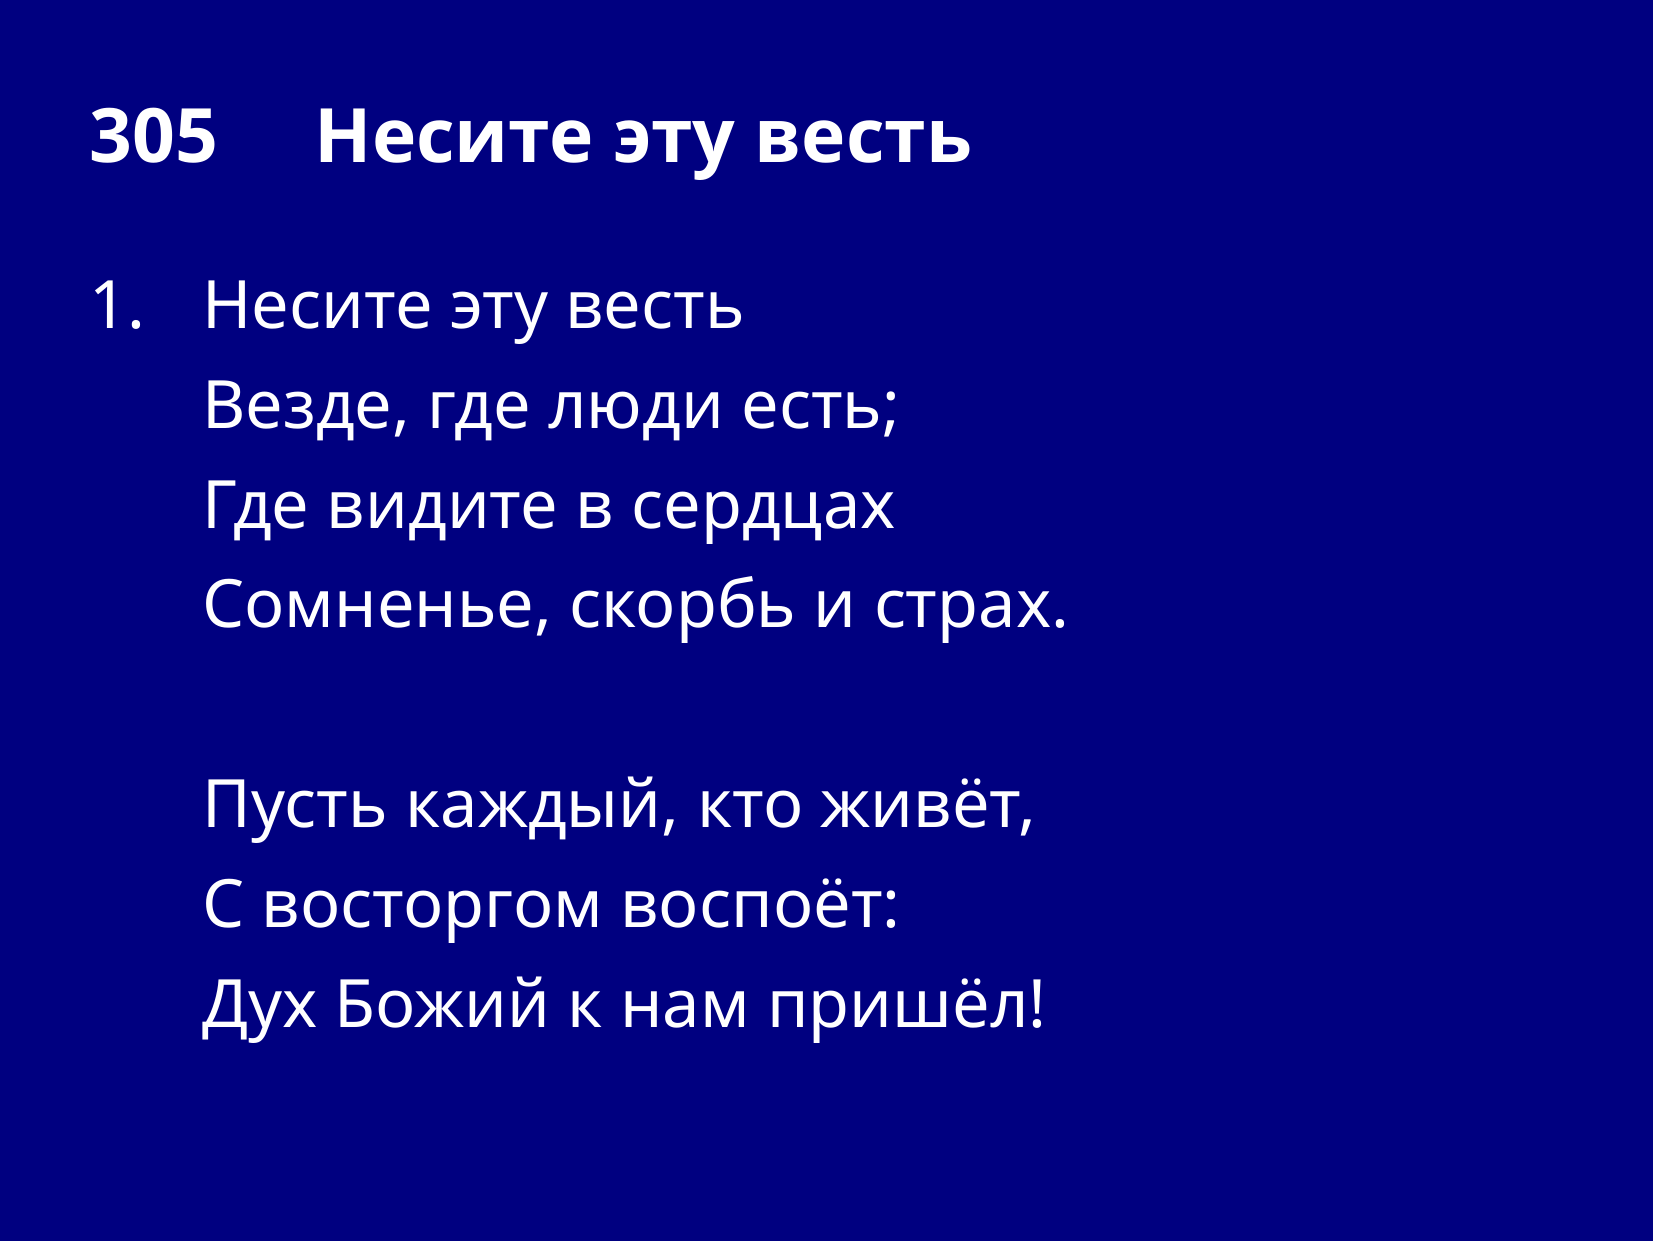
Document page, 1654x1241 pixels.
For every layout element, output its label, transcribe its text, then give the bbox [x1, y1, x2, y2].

text_box 305 Несите эту весть [75, 75, 1576, 188]
text_box 1. Несите эту весть Везде, где люди есть; Где видите в сердцах Сомненье, скорбь и страх. Пусть каждый, кто живёт, С восторгом воспоёт: Дух Божий к нам пришёл! [75, 188, 1576, 1163]
